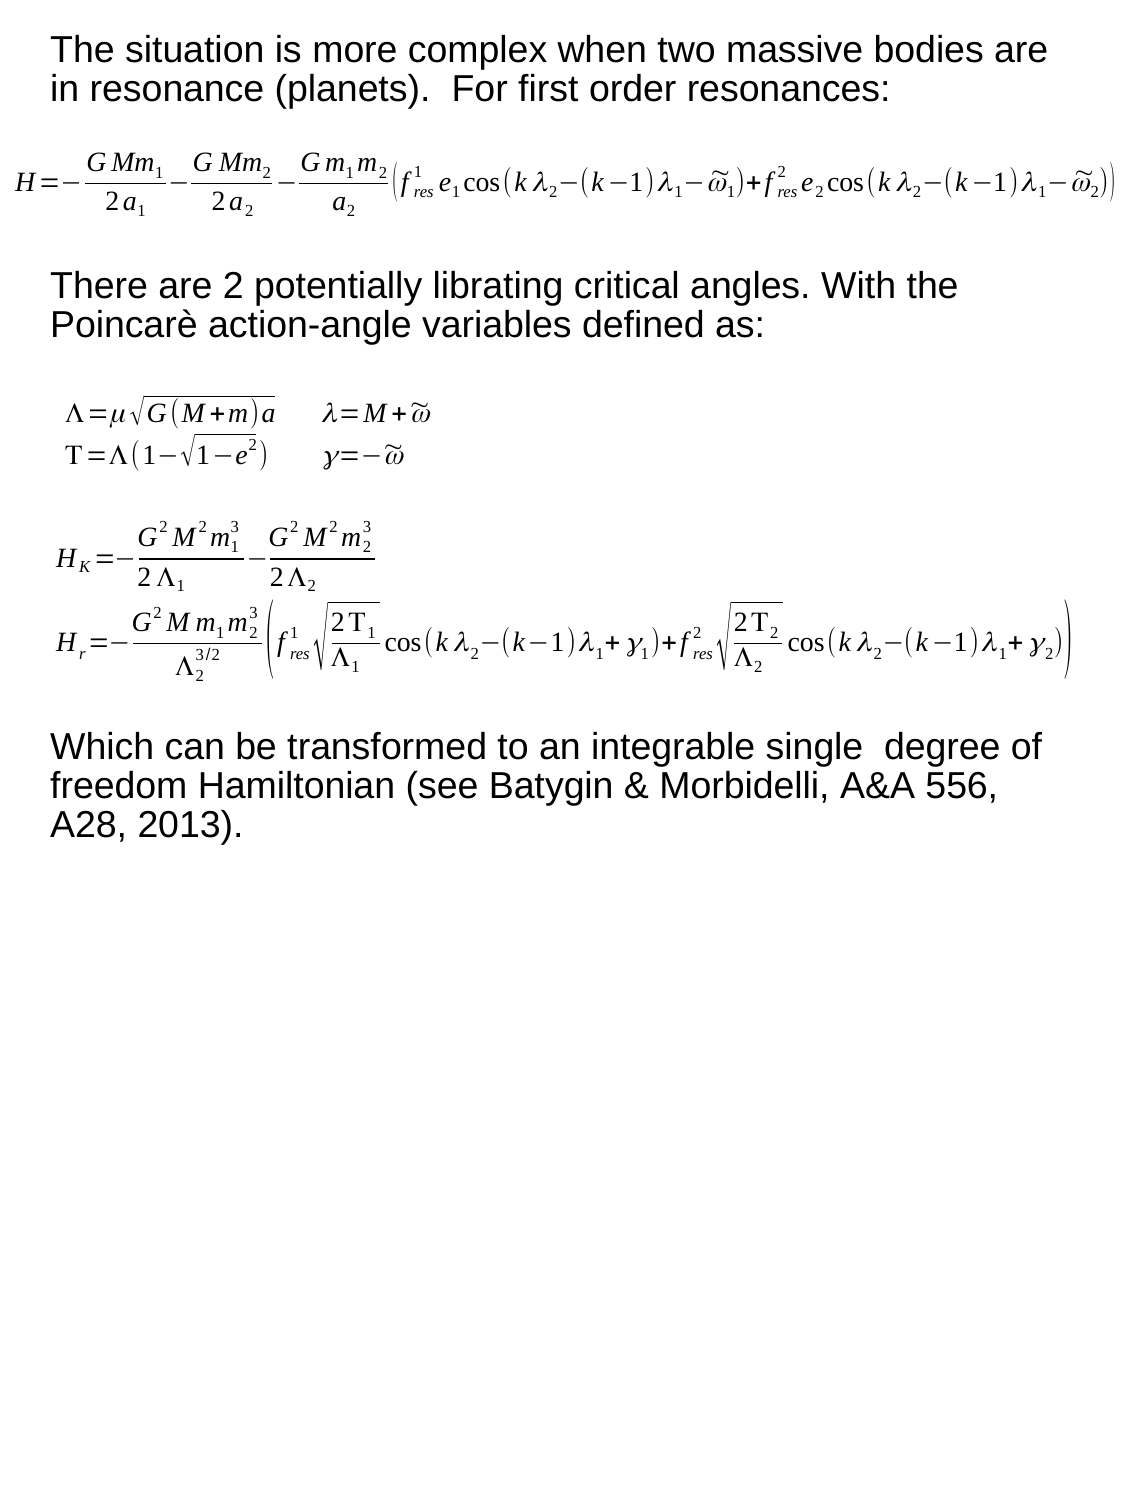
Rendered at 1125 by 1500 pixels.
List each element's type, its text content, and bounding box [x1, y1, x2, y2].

chart [6, 146, 1123, 221]
chart [47, 517, 1081, 686]
text_box The situation is more complex when two massive bodies are in resonance (planets). For first order resonances: [35, 23, 1099, 117]
text_box Which can be transformed to an integrable single degree of freedom Hamiltonian (see Batygin & Morbidelli, A&A 556, A28, 2013). [35, 720, 1063, 853]
text_box There are 2 potentially librating critical angles. With the Poincarè action-angle variables defined as: [35, 259, 1125, 353]
chart [57, 394, 438, 473]
